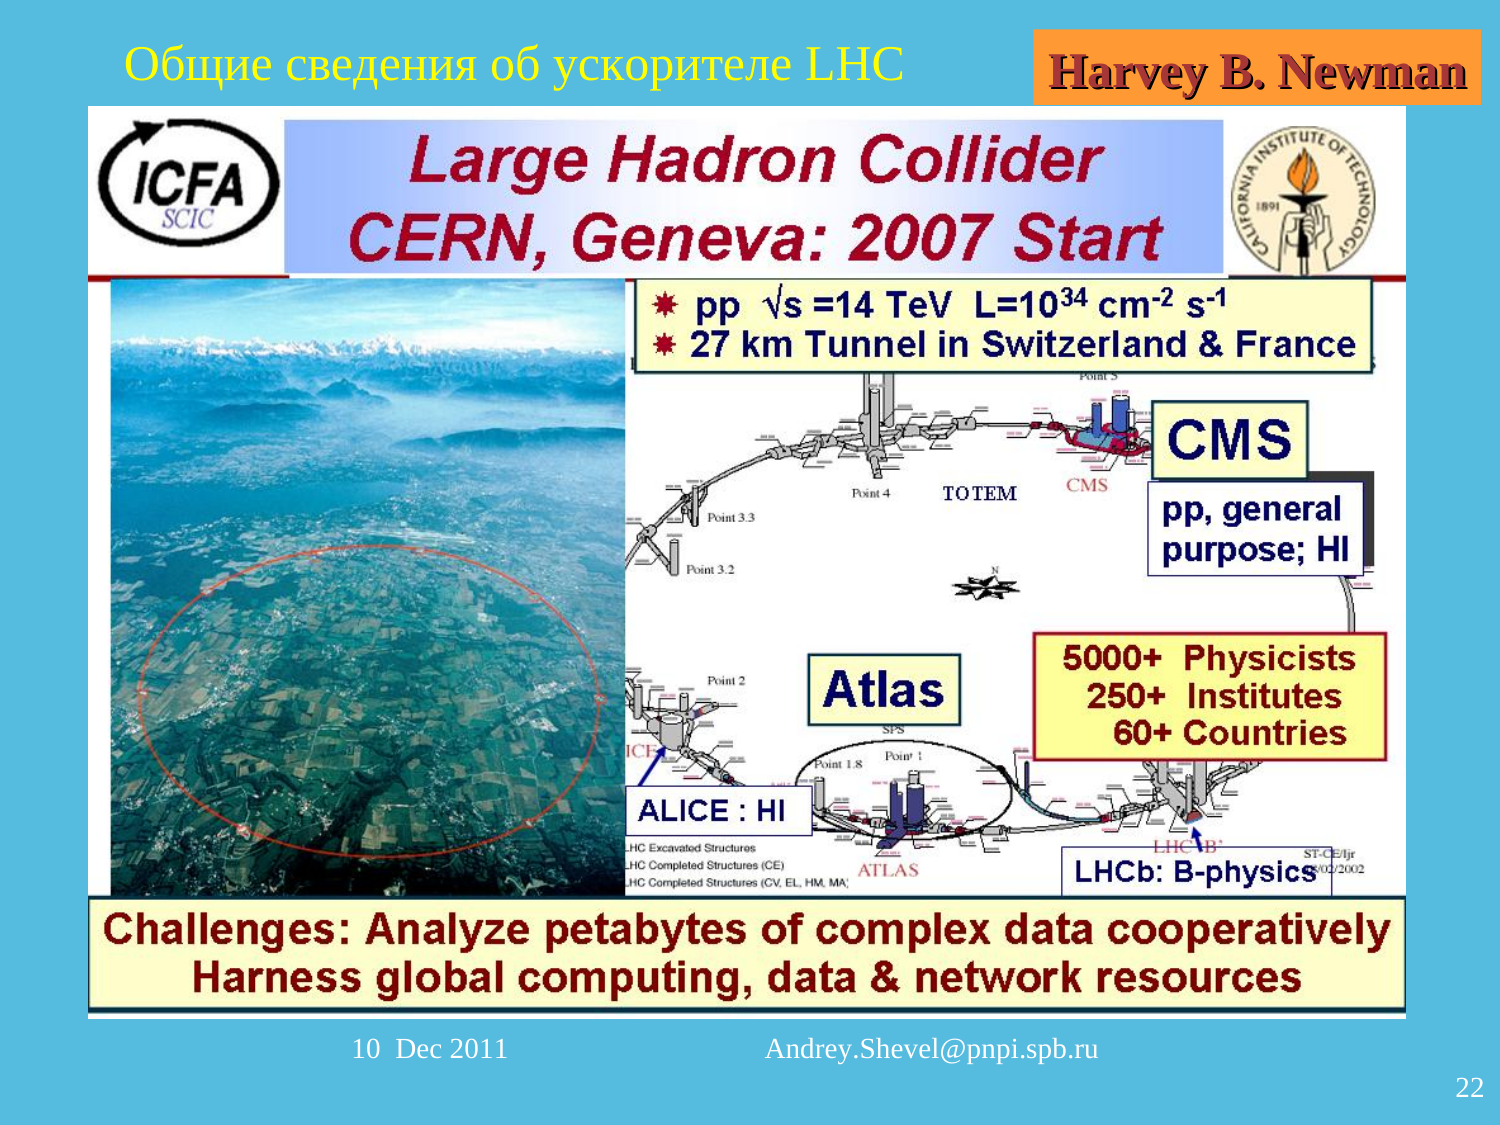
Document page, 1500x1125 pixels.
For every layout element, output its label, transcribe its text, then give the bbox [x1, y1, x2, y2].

text_box Harvey B. Newman [1033, 29, 1482, 105]
picture [88, 106, 1406, 1019]
text_box Общие сведения об ускорителе LHC [109, 22, 920, 98]
